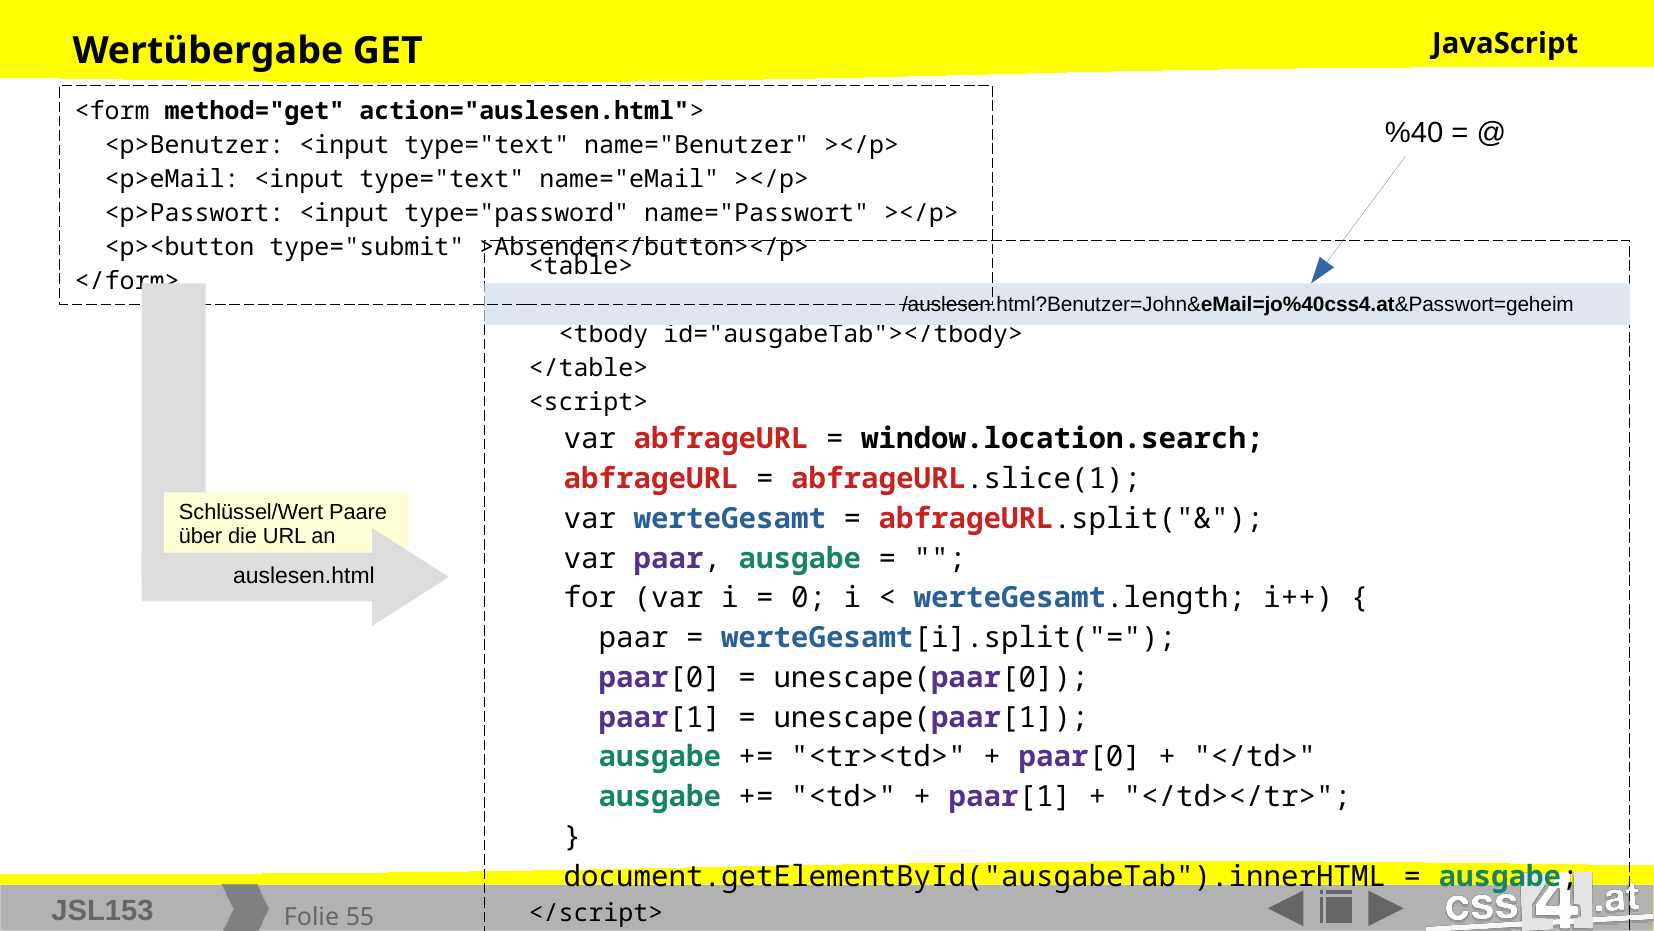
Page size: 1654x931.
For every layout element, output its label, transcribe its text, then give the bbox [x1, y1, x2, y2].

text_box [141, 283, 449, 626]
text_box Schlüssel/Wert Paare über die URL an [164, 492, 409, 552]
text_box <table> <thead><tr><th>Variablenname</th><th>Wert</th></tr></thead> <tbody id="ausgabeTab"></tbody> </table> <script> var abfrageURL = window.location.search; abfrageURL = abfrageURL.slice(1); var werteGesamt = abfrageURL.split("&"); var paar, ausgabe = ""; for (var i = 0; i < werteGesamt.length; i++) { paar = werteGesamt[i].split("="); paar[0] = unescape(paar[0]); paar[1] = unescape(paar[1]); ausgabe += "<tr><td>" + paar[0] + "</td>" ausgabe += "<td>" + paar[1] + "</td></tr>"; } document.getElementById("ausgabeTab").innerHTML = ausgabe; </script> [484, 325, 1630, 852]
text_box Wertübergabe GET [57, 16, 469, 69]
text_box [567, 872, 576, 884]
text_box [1630, 865, 1654, 872]
text_box JavaScript [1417, 15, 1607, 60]
picture [1462, 872, 1468, 883]
text_box [0, 861, 1528, 931]
text_box [0, 0, 1654, 83]
text_box JSL153 [36, 886, 209, 931]
text_box [1532, 864, 1629, 872]
text_box %40 = @ [1370, 108, 1524, 157]
picture [1426, 872, 1654, 931]
text_box <form method="get" action="auslesen.html"> <p>Benutzer: <input type="text" name="Benutzer" ></p> <p>eMail: <input type="text" name="eMail" ></p> <p>Passwort: <input type="password" name="Passwort" ></p> <p><button type="submit" >Absenden</button></p> </form> [59, 106, 993, 284]
text_box auslesen.html [218, 555, 390, 596]
picture [1532, 873, 1538, 883]
text_box /auslesen.html?Benutzer=John&eMail=jo%40css4.at&Passwort=geheim [484, 283, 1630, 325]
text_box Folie <Foliennummer> [269, 891, 542, 931]
picture [1496, 873, 1503, 883]
